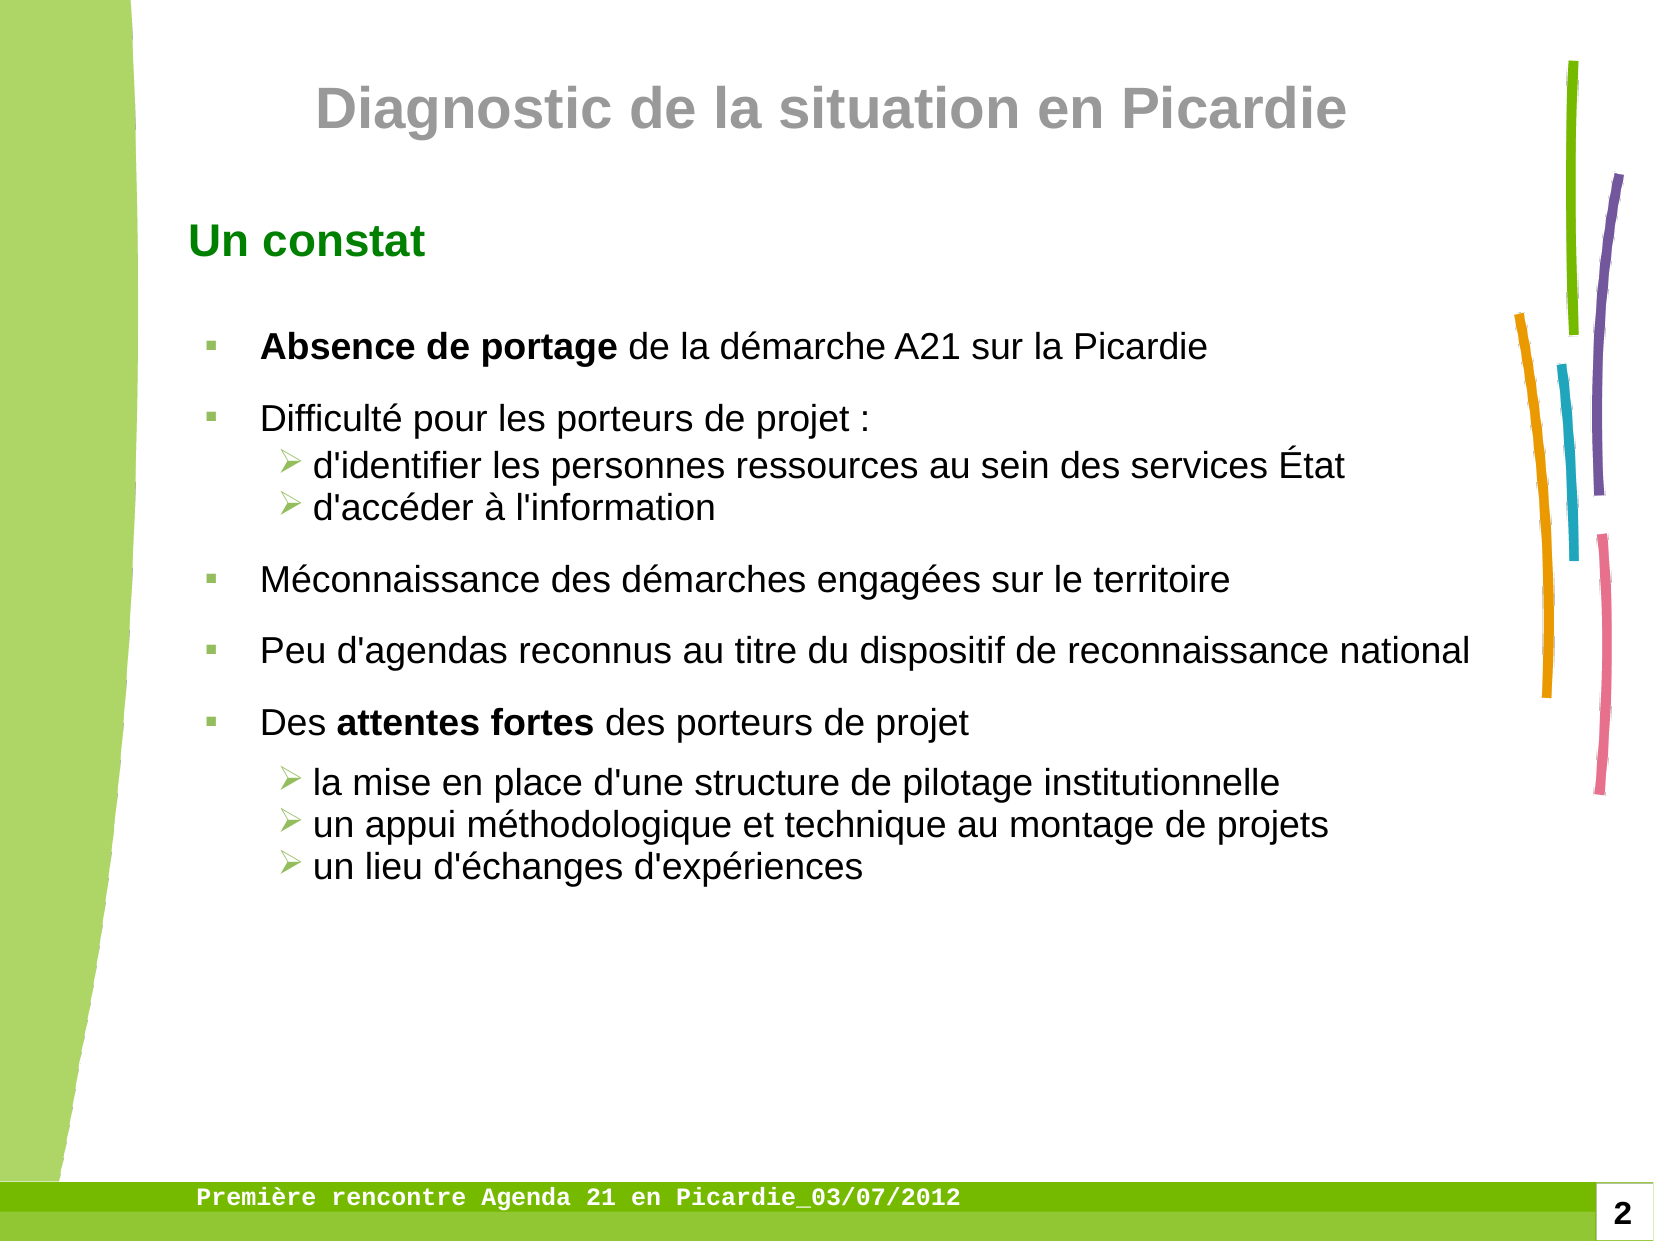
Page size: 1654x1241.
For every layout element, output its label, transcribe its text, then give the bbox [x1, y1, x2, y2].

list Un constat Absence de portage de la démarche A21 sur la Picardie Difficulté pour les porteurs de projet : d'identifier les personnes ressources au sein des services État d'accéder à l'information Méconnaissance des démarches engagées sur le territoire Peu d'agendas reconnus au titre du dispositif de reconnaissance national Des attentes fortes des porteurs de projet la mise en place d'une structure de pilotage institutionnelle un appui méthodologique et technique au montage de projets un lieu d'échanges d'expériences [171, 214, 1555, 1051]
picture [0, 0, 1654, 1241]
title Diagnostic de la situation en Picardie [125, 41, 1539, 175]
